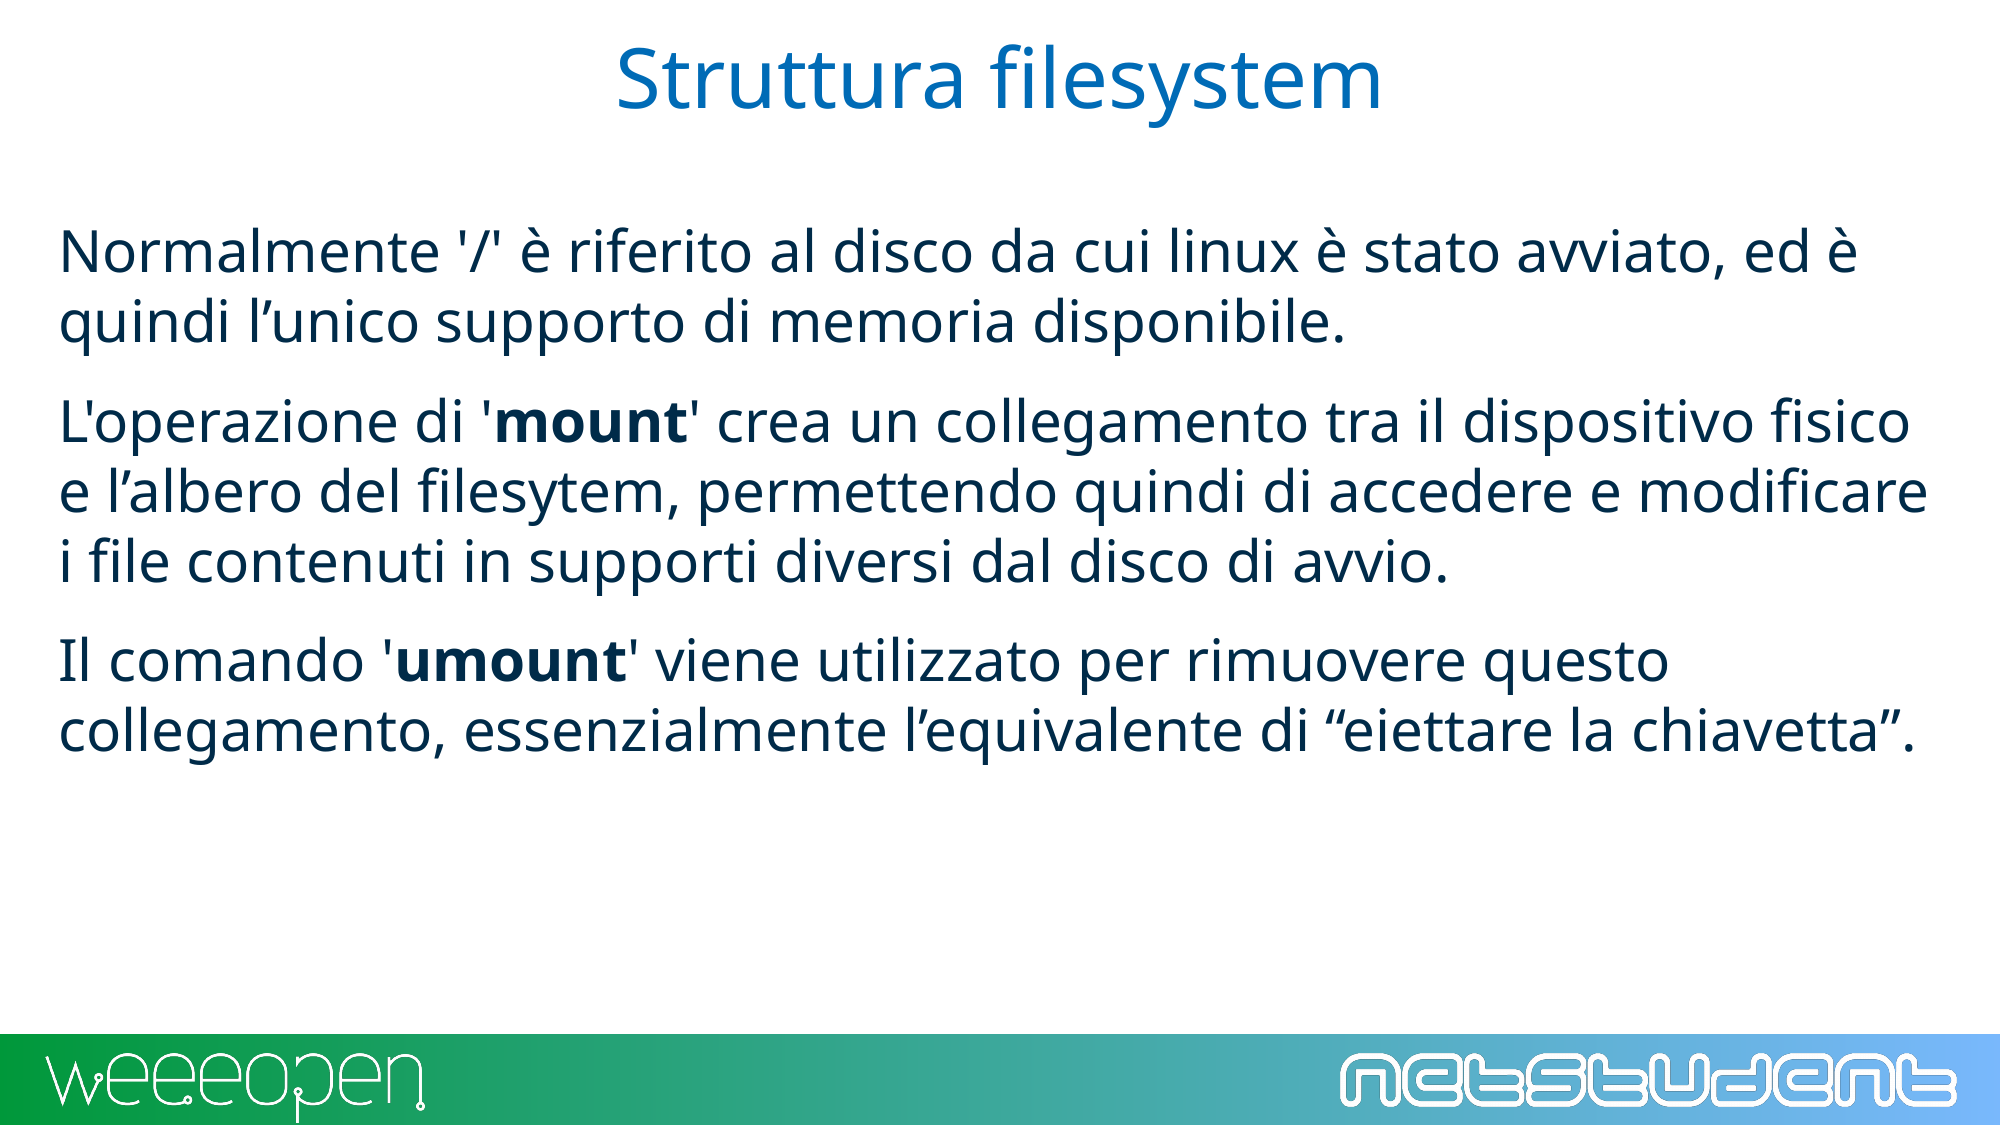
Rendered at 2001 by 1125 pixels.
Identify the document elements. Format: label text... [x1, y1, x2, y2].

picture [1340, 1053, 1957, 1107]
picture [45, 1053, 425, 1123]
title Struttura filesystem [43, 29, 1959, 206]
list Normalmente '/' è riferito al disco da cui linux è stato avviato, ed è quindi l’unico supporto di memoria disponibile. L'operazione di 'mount' crea un collegamento tra il dispositivo fisico e l’albero del filesytem, permettendo quindi di accedere e modificare i file contenuti in supporti diversi dal disco di avvio. Il comando 'umount' viene utilizzato per rimuovere questo collegamento, essenzialmente l’equivalente di “eiettare la chiavetta”. [43, 206, 1959, 922]
